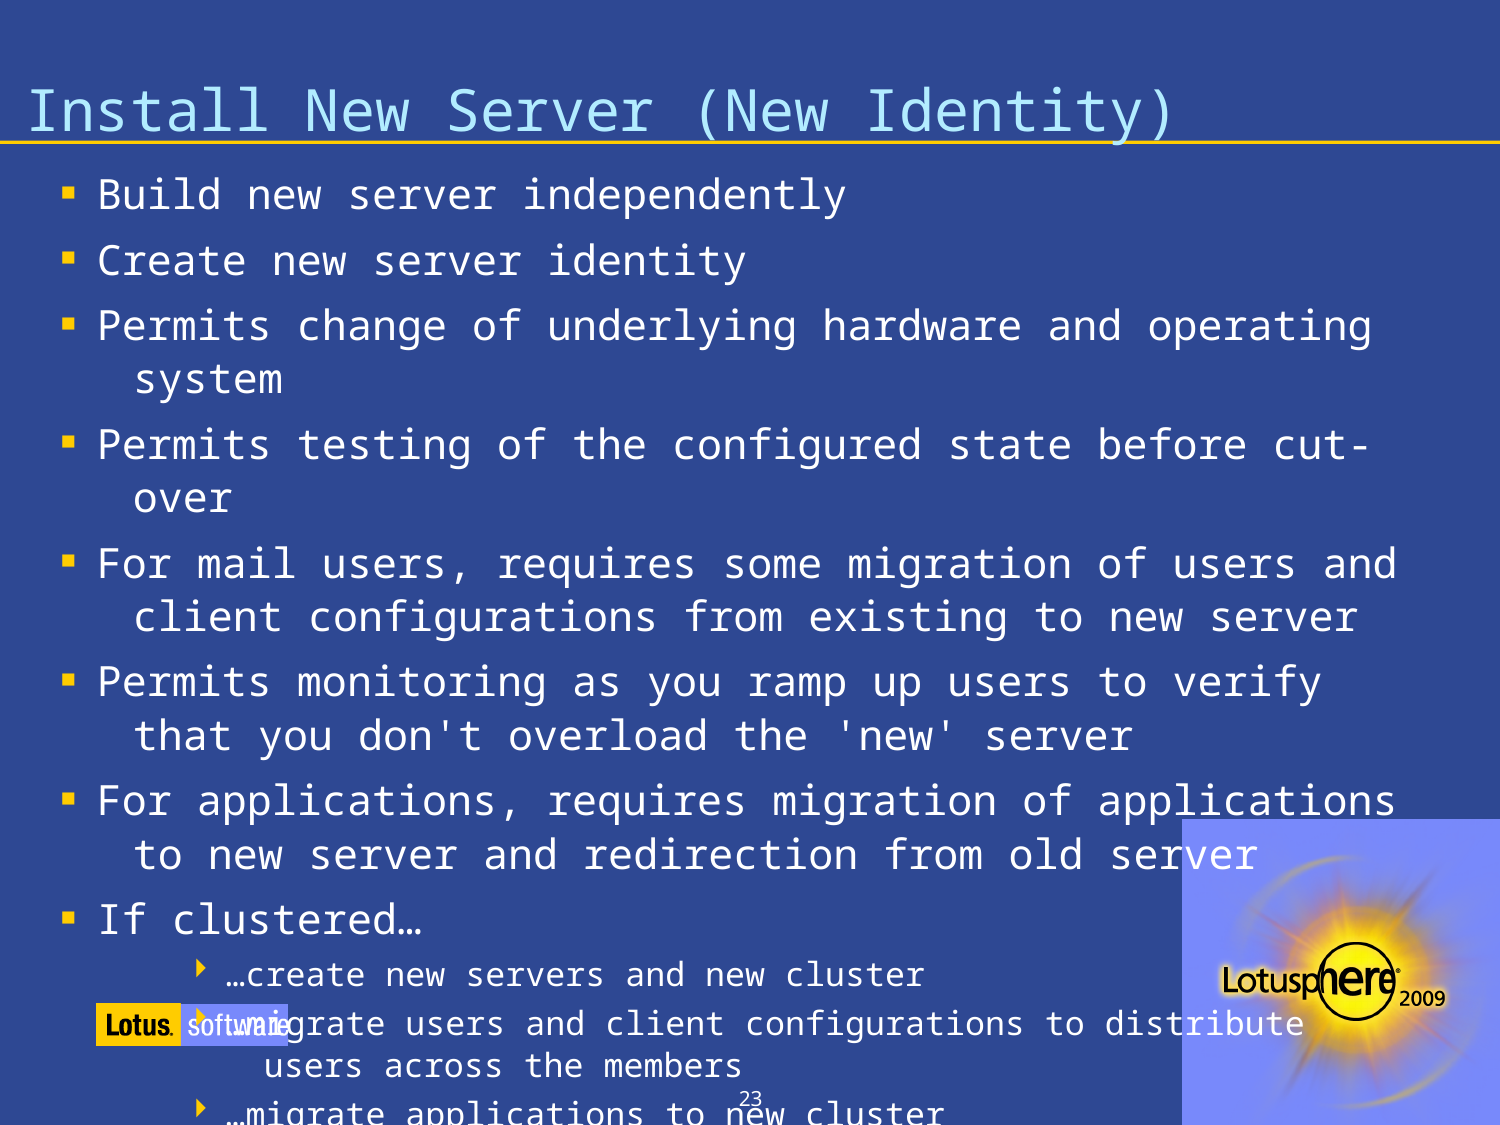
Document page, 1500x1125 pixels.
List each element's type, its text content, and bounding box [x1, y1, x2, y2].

picture [1181, 818, 1500, 1125]
list Build new server independently Create new server identity Permits change of underlying hardware and operating system Permits testing of the configured state before cut-over For mail users, requires some migration of users and client configurations from existing to new server Permits monitoring as you ramp up users to verify that you don't overload the 'new' server For applications, requires migration of applications to new server and redirection from old server If clustered… …create new servers and new cluster …migrate users and client configurations to distribute users across the members …migrate applications to new cluster [57, 159, 1424, 1053]
title Install New Server (New Identity) [25, 74, 1476, 165]
